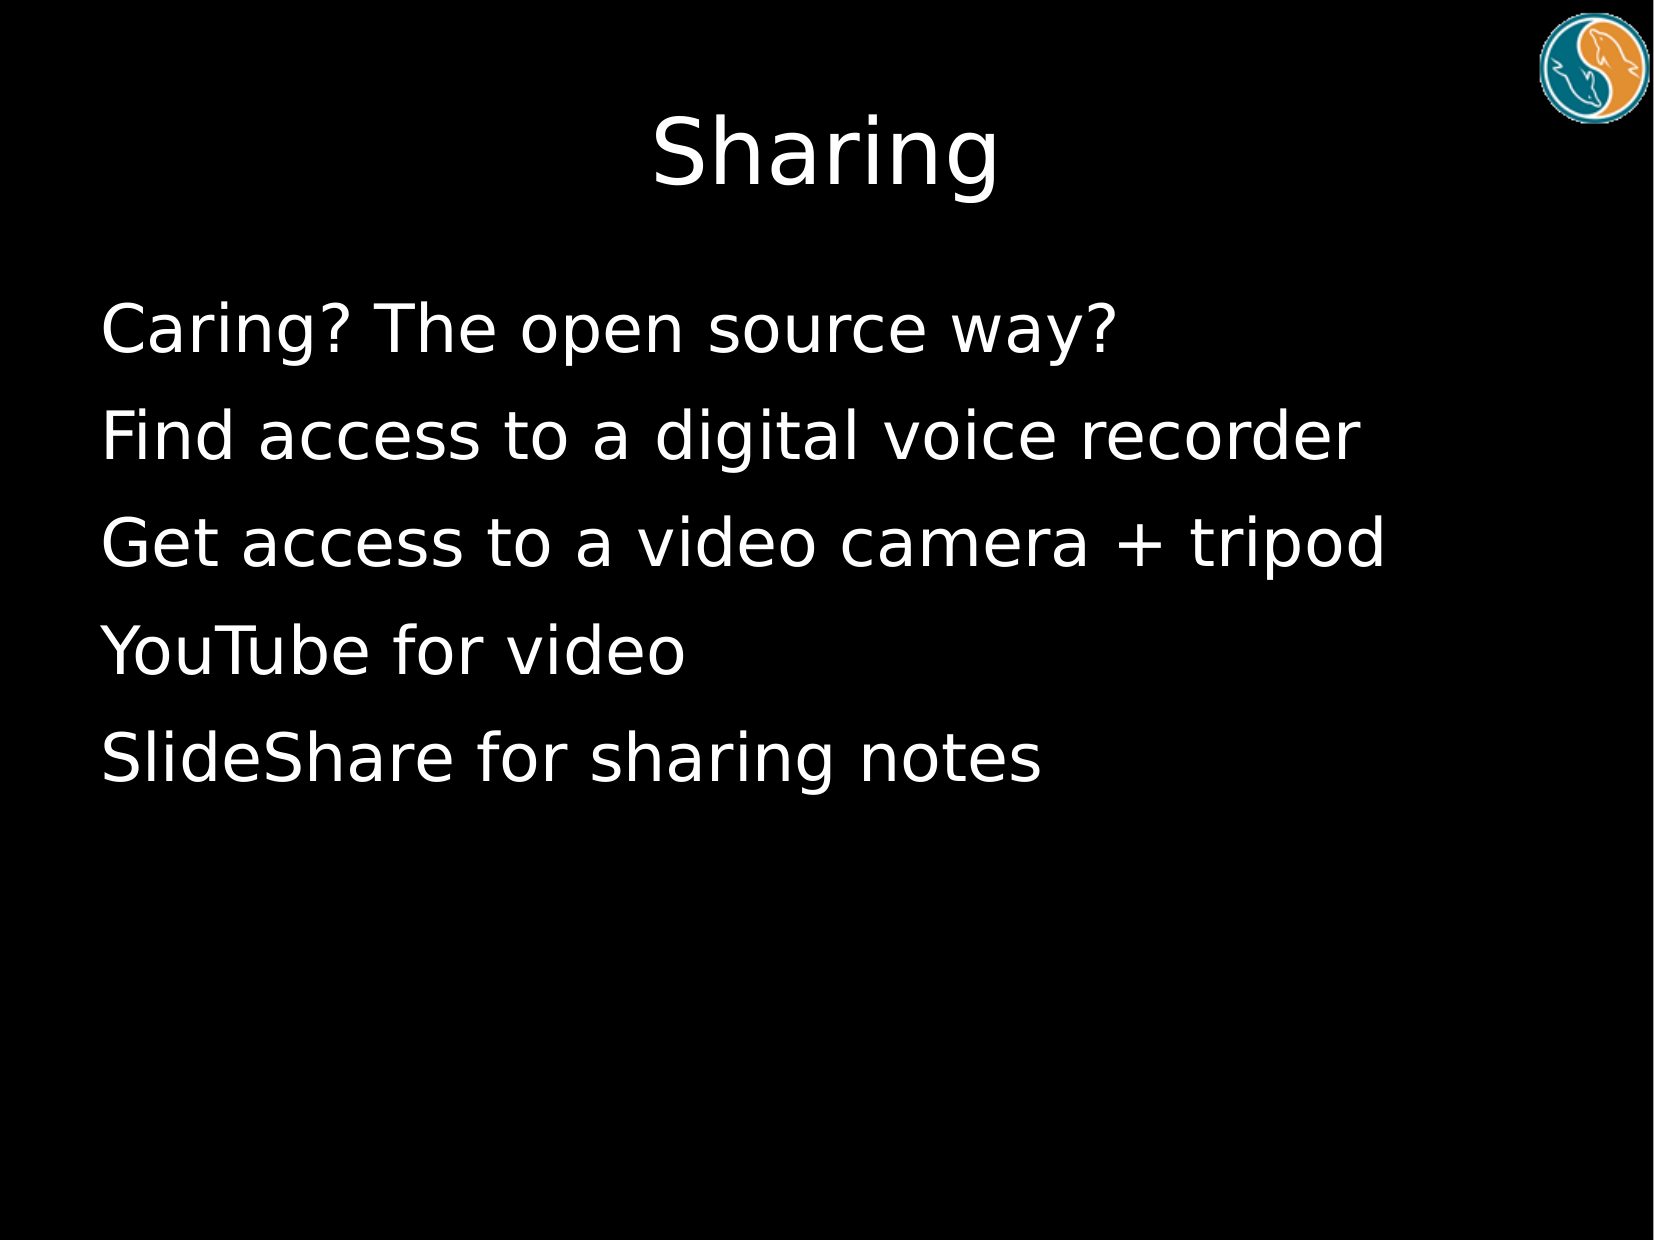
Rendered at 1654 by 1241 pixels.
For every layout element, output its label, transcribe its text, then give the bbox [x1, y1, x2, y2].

title Sharing [82, 56, 1571, 250]
list Caring? The open source way? Find access to a digital voice recorder Get access to a video camera + tripod YouTube for video SlideShare for sharing notes [82, 290, 1571, 1094]
picture [1501, 4, 1654, 130]
